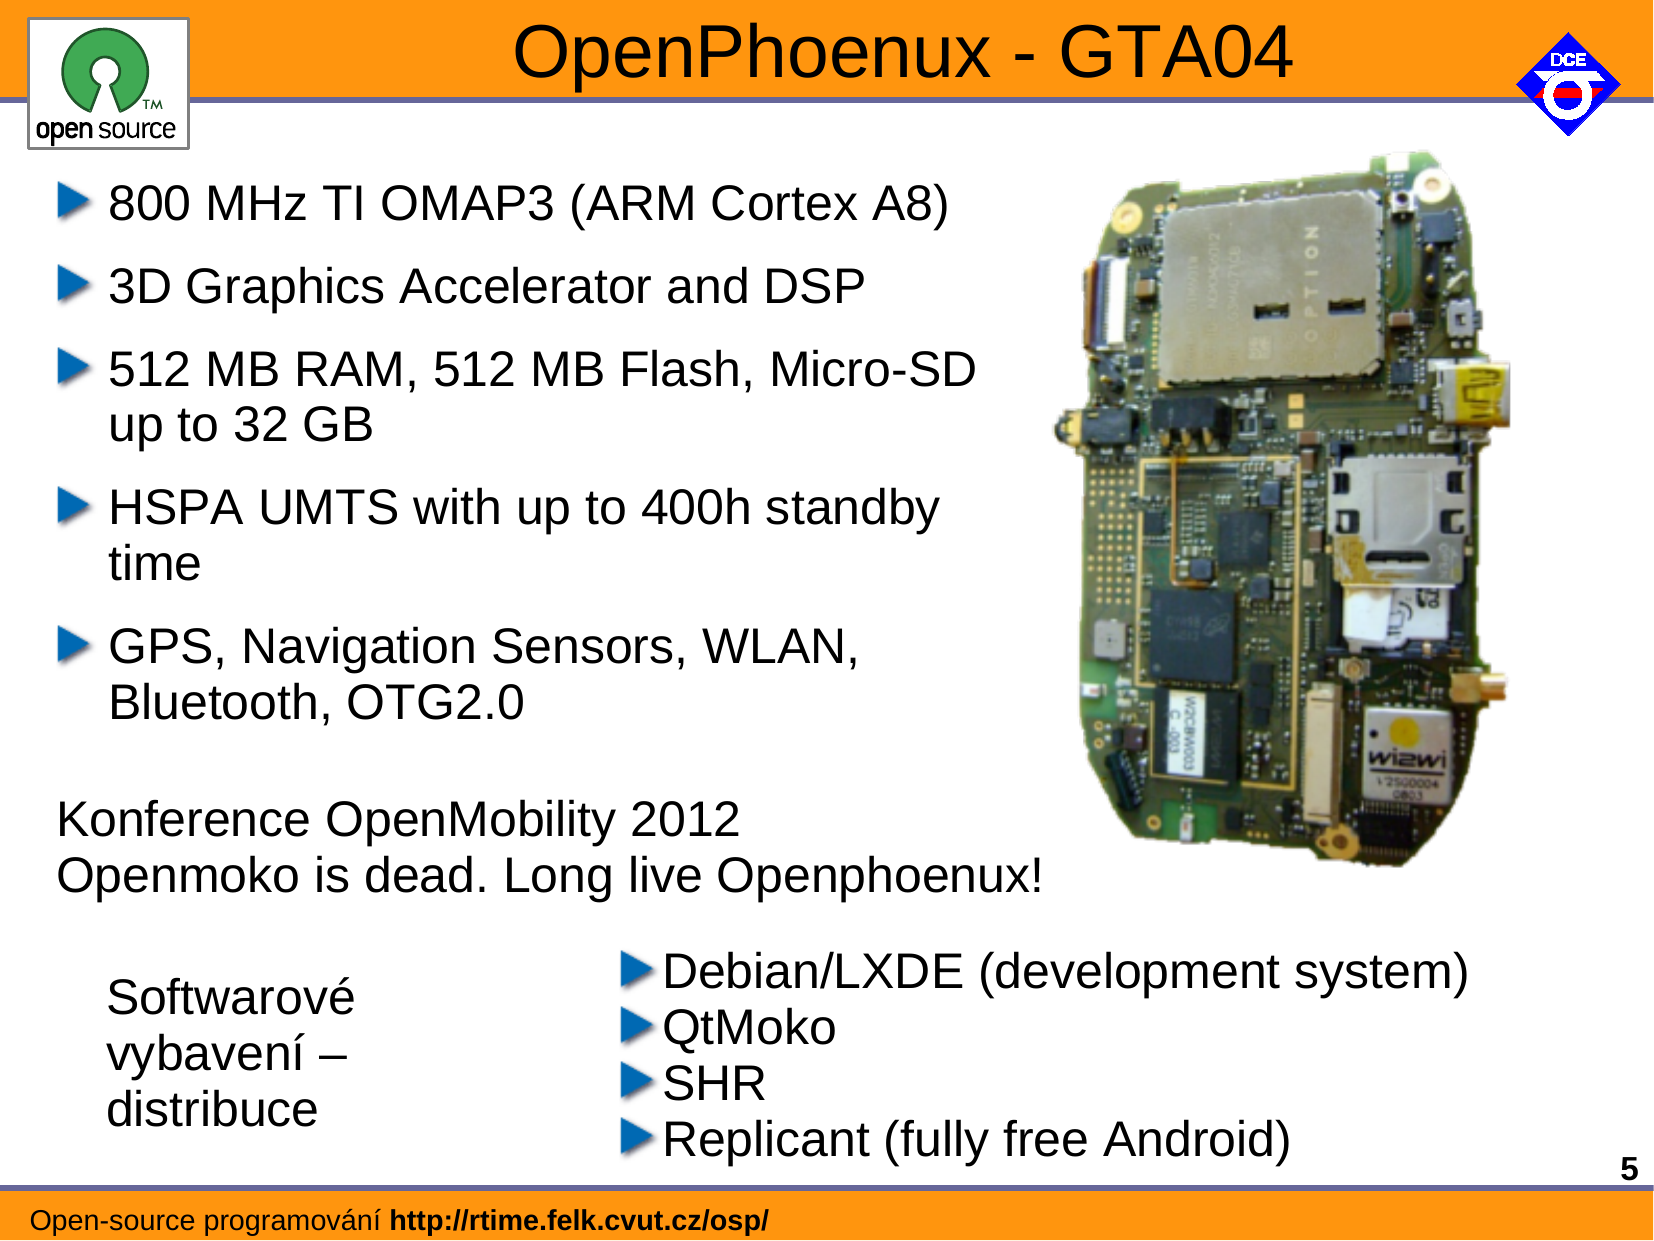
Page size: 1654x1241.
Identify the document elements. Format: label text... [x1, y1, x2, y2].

text_box Debian/LXDE (development system) QtMoko SHR Replicant (fully free Android) [612, 937, 1525, 1198]
picture [1012, 87, 1559, 925]
text_box Konference OpenMobility 2012 Openmoko is dead. Long live Openphoenux! [49, 785, 1088, 934]
title OpenPhoenux - GTA04 [178, 4, 1631, 98]
text_box Softwarové vybavení – distribuce [99, 963, 488, 1162]
list 800 MHz TI OMAP3 (ARM Cortex A8) 3D Graphics Accelerator and DSP 512 MB RAM, 512 MB Flash, Micro-SD up to 32 GB HSPA UMTS with up to 400h standby time GPS, Navigation Sensors, WLAN, Bluetooth, OTG2.0 [37, 174, 988, 826]
